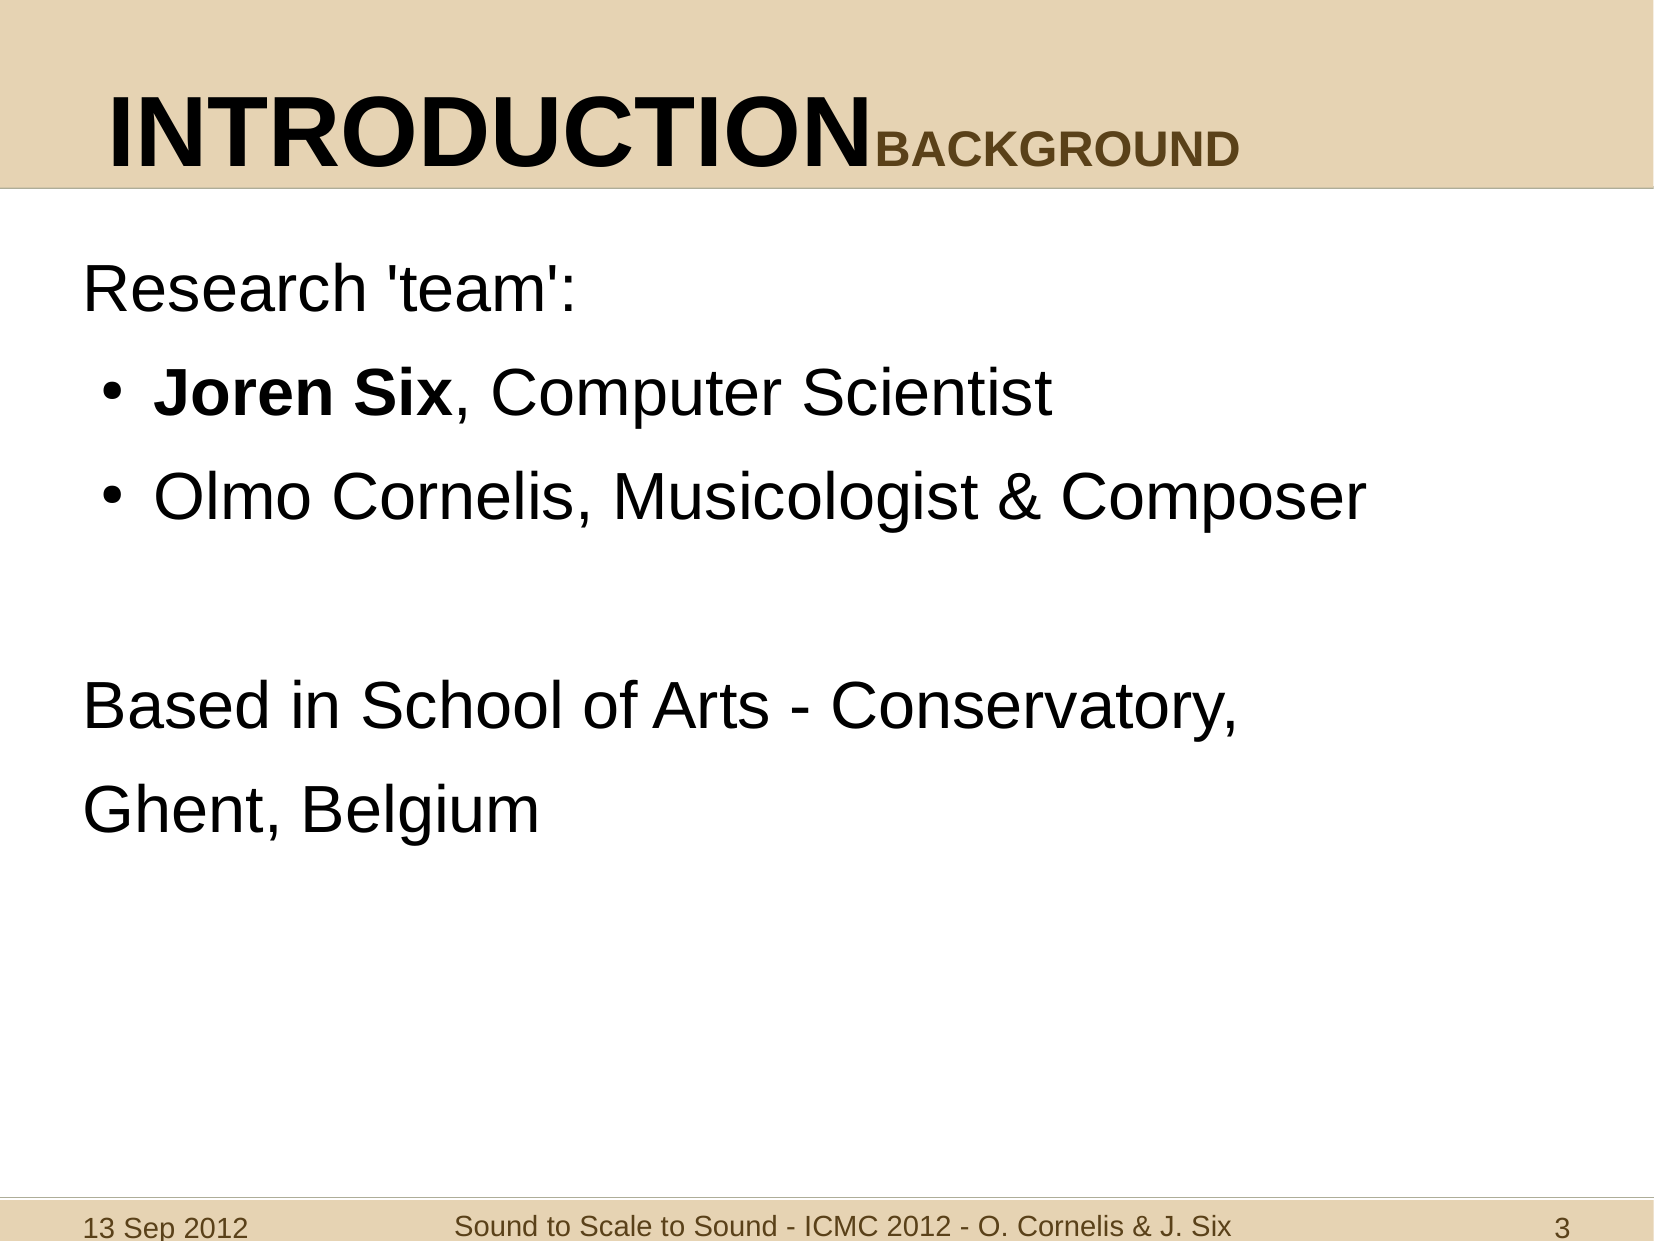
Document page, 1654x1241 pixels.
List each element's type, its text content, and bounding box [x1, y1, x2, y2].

title INTRODUCTIONBACKGROUND [0, 0, 1654, 188]
list [82, 736, 1571, 1196]
list Research 'team': Joren Six, Computer Scientist Olmo Cornelis, Musicologist & Composer Based in School of Arts - Conservatory, Ghent, Belgium [82, 250, 1571, 736]
